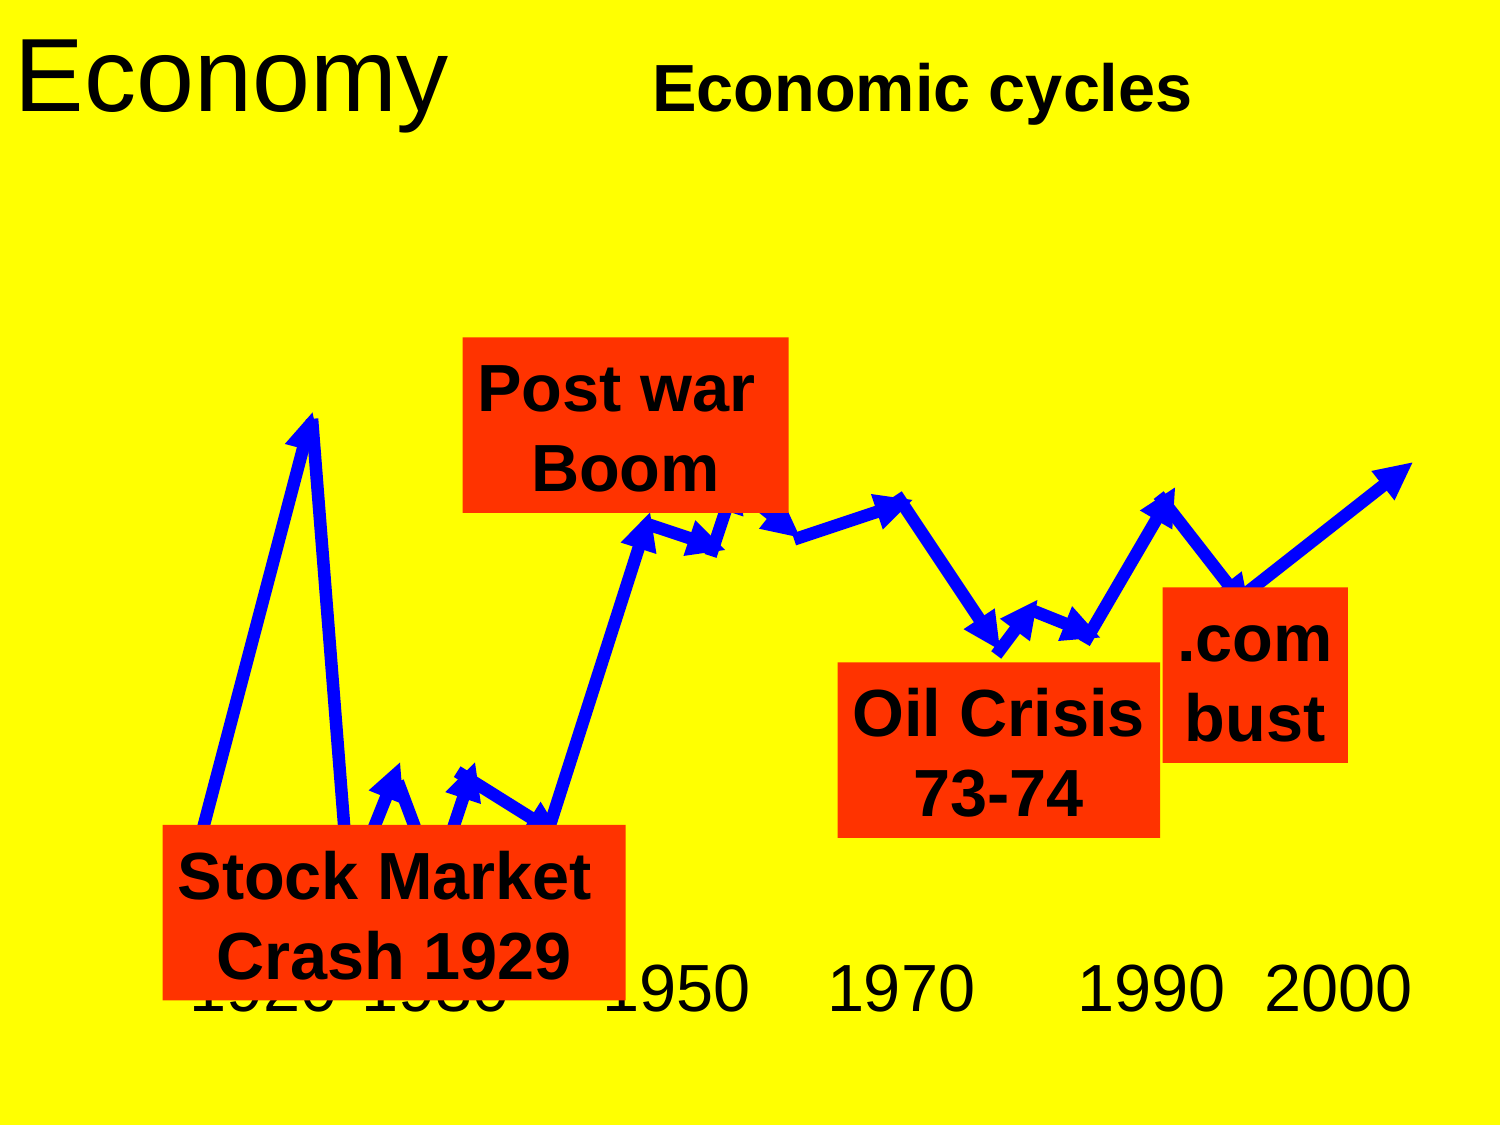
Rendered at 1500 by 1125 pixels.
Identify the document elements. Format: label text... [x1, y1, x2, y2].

text_box 1930 [444, 1001, 463, 1007]
text_box 2000 [1250, 937, 1428, 1033]
text_box 1950 [587, 937, 766, 1033]
text_box 1920 [174, 1001, 346, 1033]
text_box 1920 [236, 1001, 252, 1007]
text_box 1970 [812, 937, 1000, 1033]
text_box 1930 [483, 1001, 498, 1007]
text_box Oil Crisis 73-74 [837, 662, 1161, 838]
text_box 1920 [311, 1001, 326, 1007]
text_box Post war Boom [462, 337, 789, 513]
text_box .com bust [1162, 587, 1348, 763]
text_box 1990 [1062, 937, 1241, 1033]
text_box Stock Market Crash 1929 [162, 824, 626, 1001]
text_box 1930 [346, 1001, 525, 1033]
text_box Economic cycles [637, 37, 1208, 133]
text_box 1930 [408, 1001, 424, 1007]
text_box Economy [0, 0, 465, 141]
